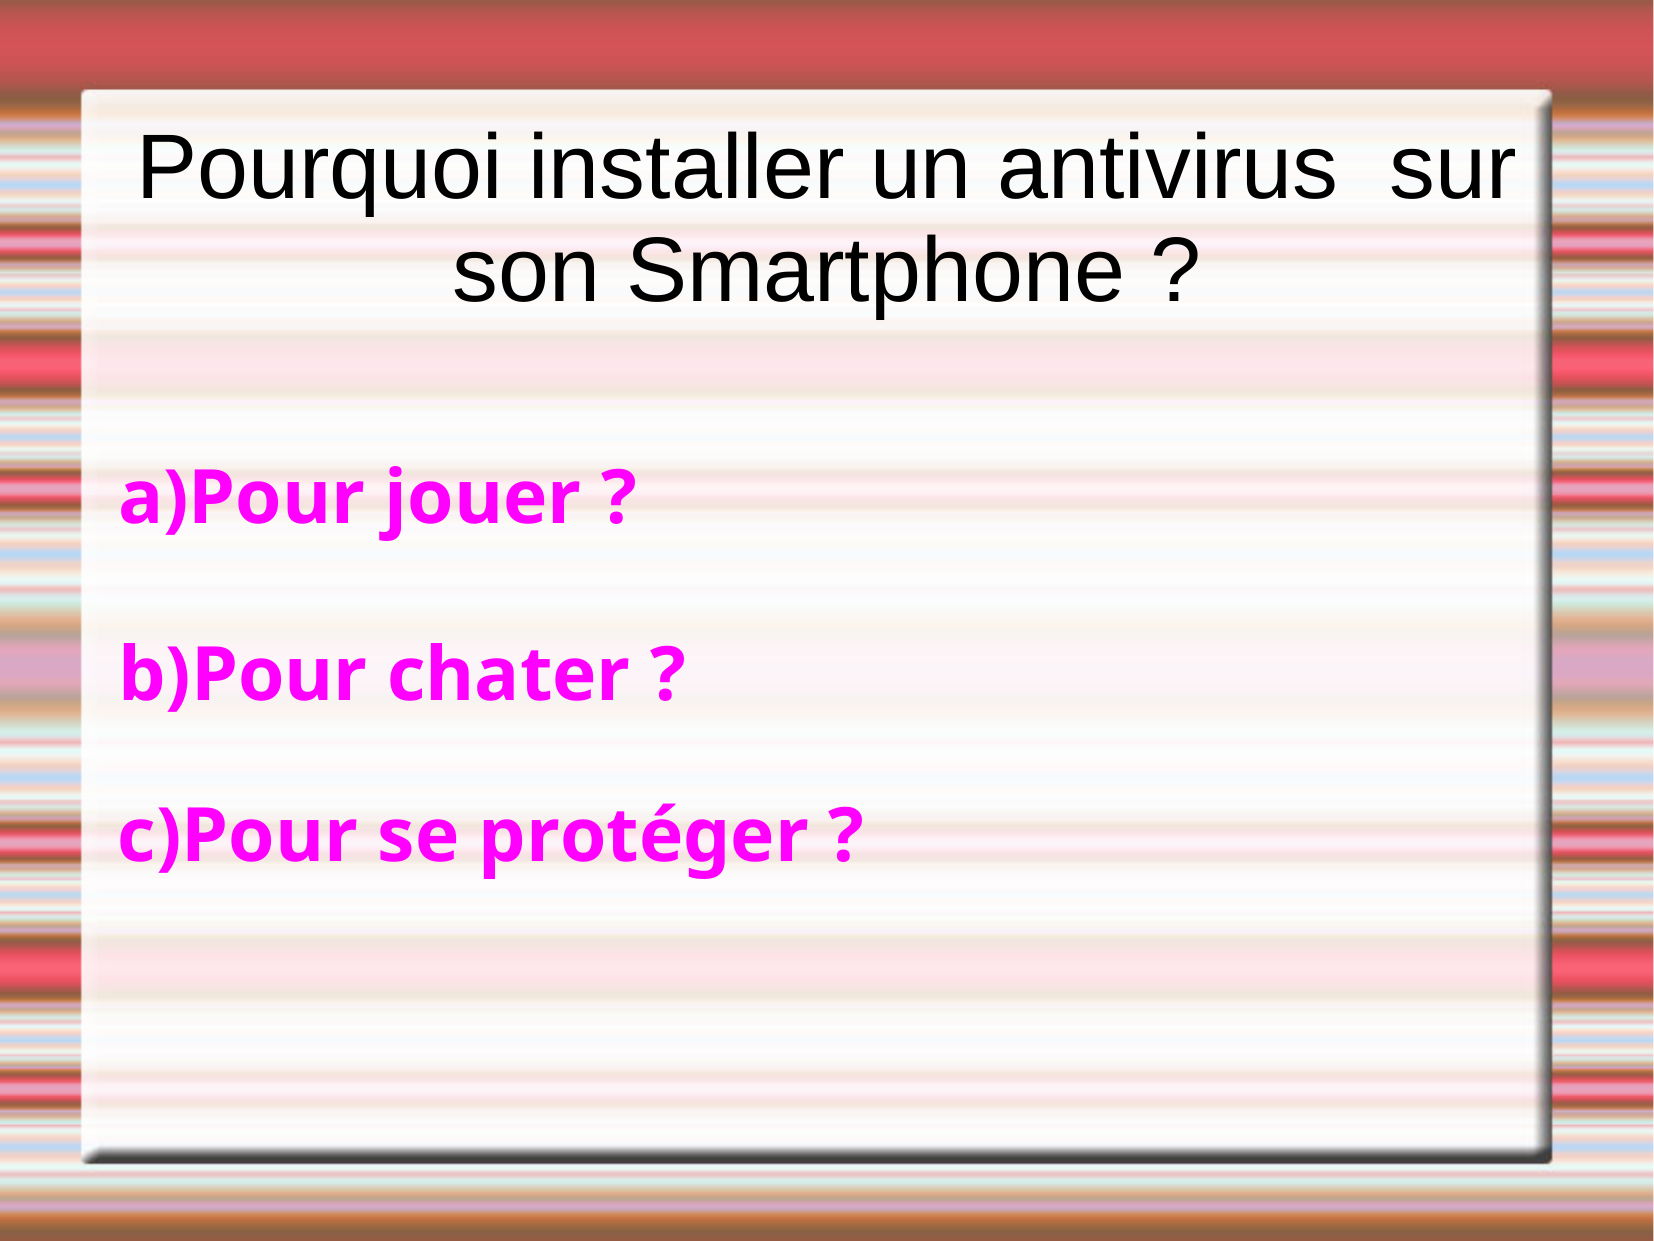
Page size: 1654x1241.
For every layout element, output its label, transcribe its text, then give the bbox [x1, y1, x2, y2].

picture [0, 0, 1654, 1241]
text_box c)Pour se protéger ? [117, 781, 1034, 916]
text_box a)Pour jouer ? [118, 442, 1034, 548]
title Pourquoi installer un antivirus sur son Smartphone ? [121, 114, 1534, 322]
text_box b)Pour chater ? [118, 620, 945, 725]
